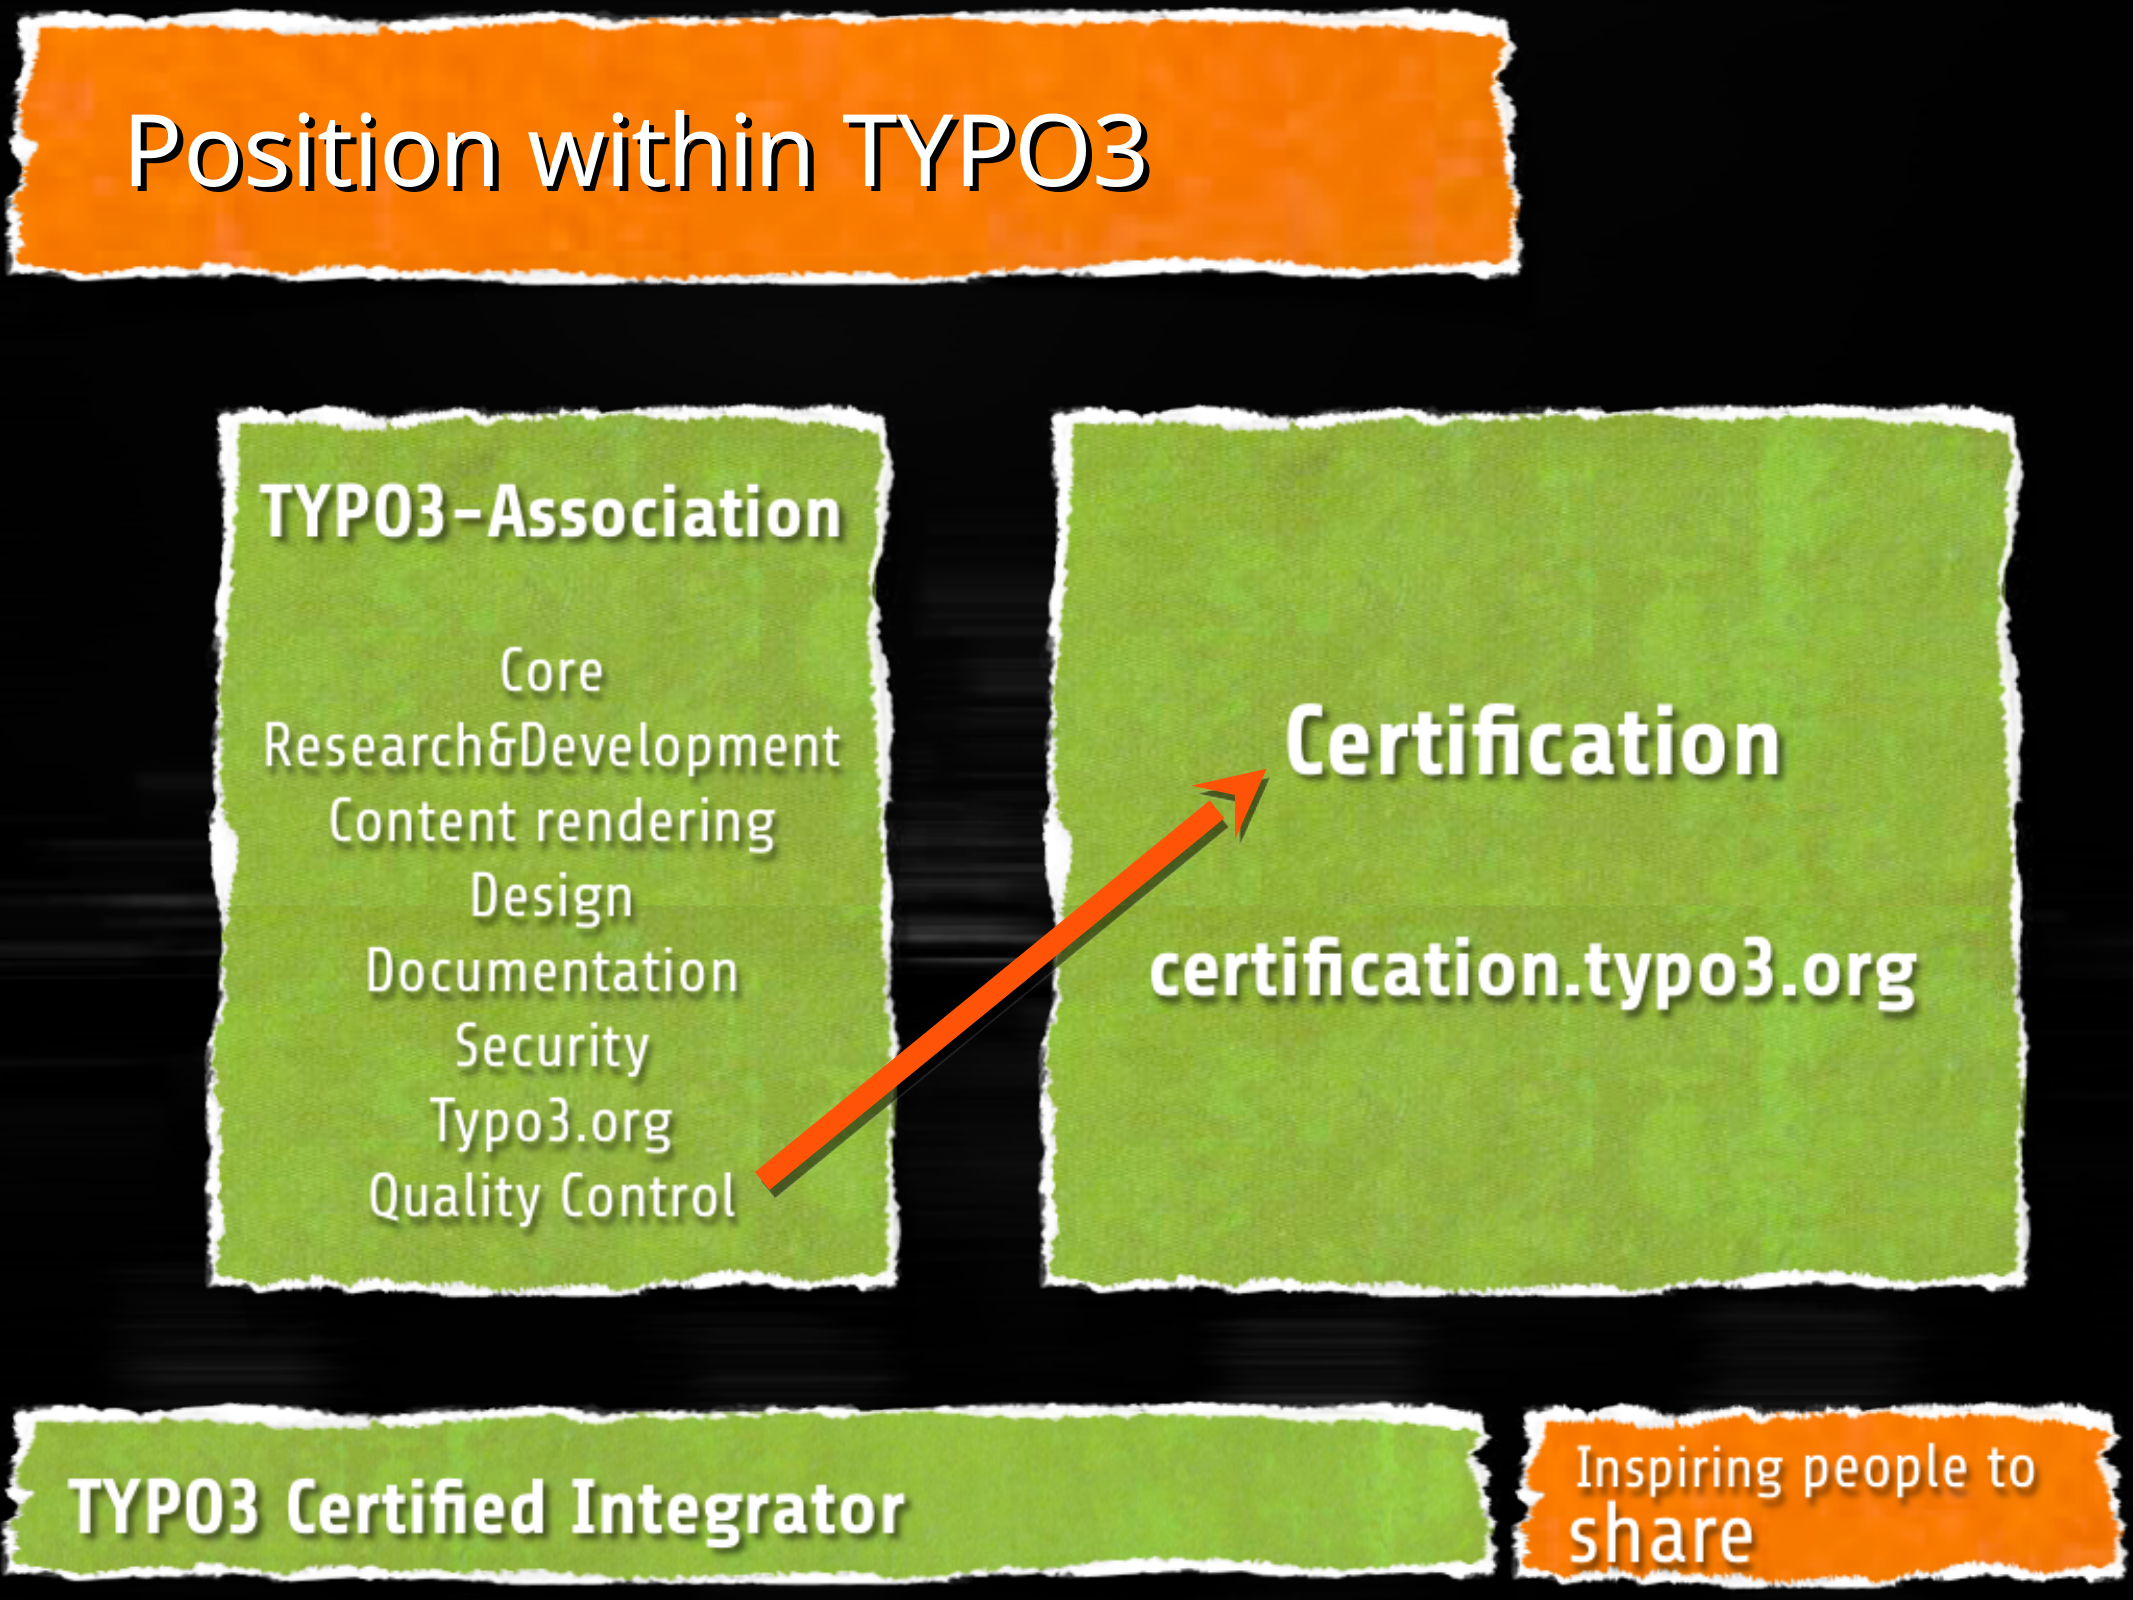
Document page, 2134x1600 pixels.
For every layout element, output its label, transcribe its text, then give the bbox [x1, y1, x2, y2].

picture [0, 0, 2134, 1600]
title Position within TYPO3 [114, 74, 1453, 215]
